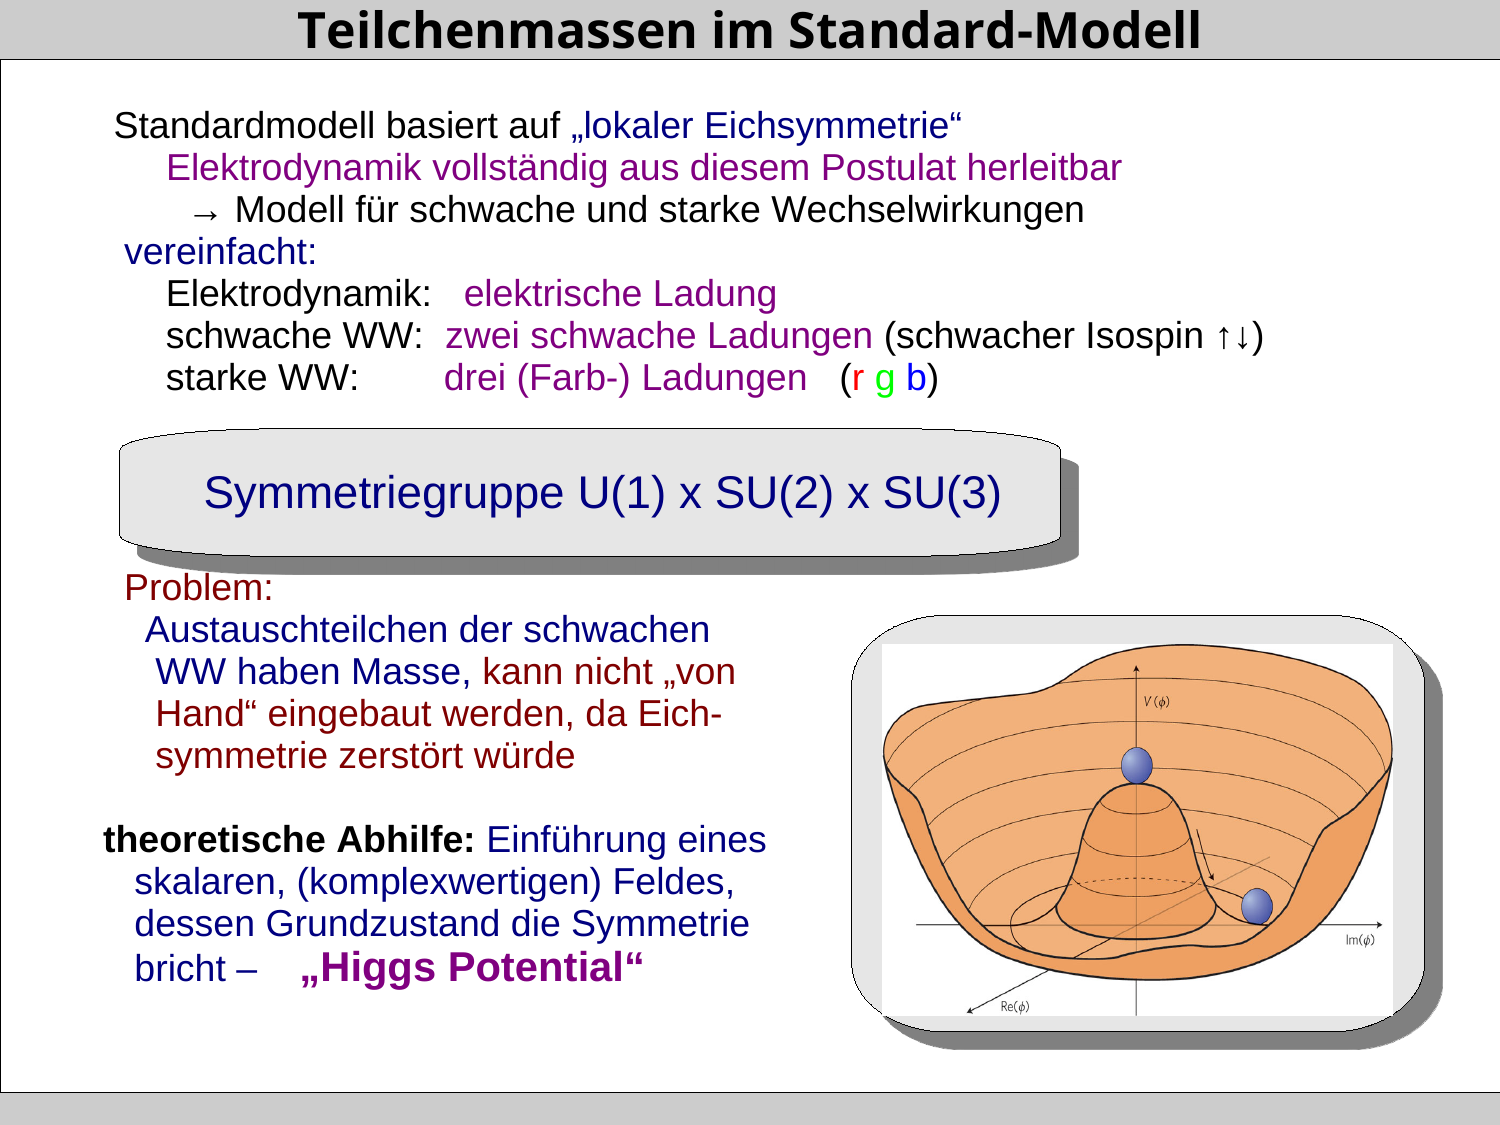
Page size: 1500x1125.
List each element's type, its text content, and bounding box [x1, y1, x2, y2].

picture [882, 644, 1393, 1016]
text_box [1280, 615, 1425, 1015]
text_box [886, 1016, 1391, 1032]
text_box [865, 999, 882, 1014]
text_box Standardmodell basiert auf „lokaler Eichsymmetrie“ Elektrodynamik vollständig aus diesem Postulat herleitbar → Modell für schwache und starke Wechselwirkungen vereinfacht: Elektrodynamik: elektrische Ladung schwache WW: zwei schwache Ladungen (schwacher Isospin ↑↓) starke WW: drei (Farb-) Ladungen (r g b) Problem: Austauschteilchen der schwachen WW haben Masse, kann nicht „von Hand“ eingebaut werden, da Eich- symmetrie zerstört würde theoretische Abhilfe: Einführung eines skalaren, (komplexwertigen) Feldes, dessen Grundzustand die Symmetrie bricht – „Higgs Potential“ [88, 96, 1280, 999]
title Teilchenmassen im Standard-Modell [110, 0, 1392, 72]
